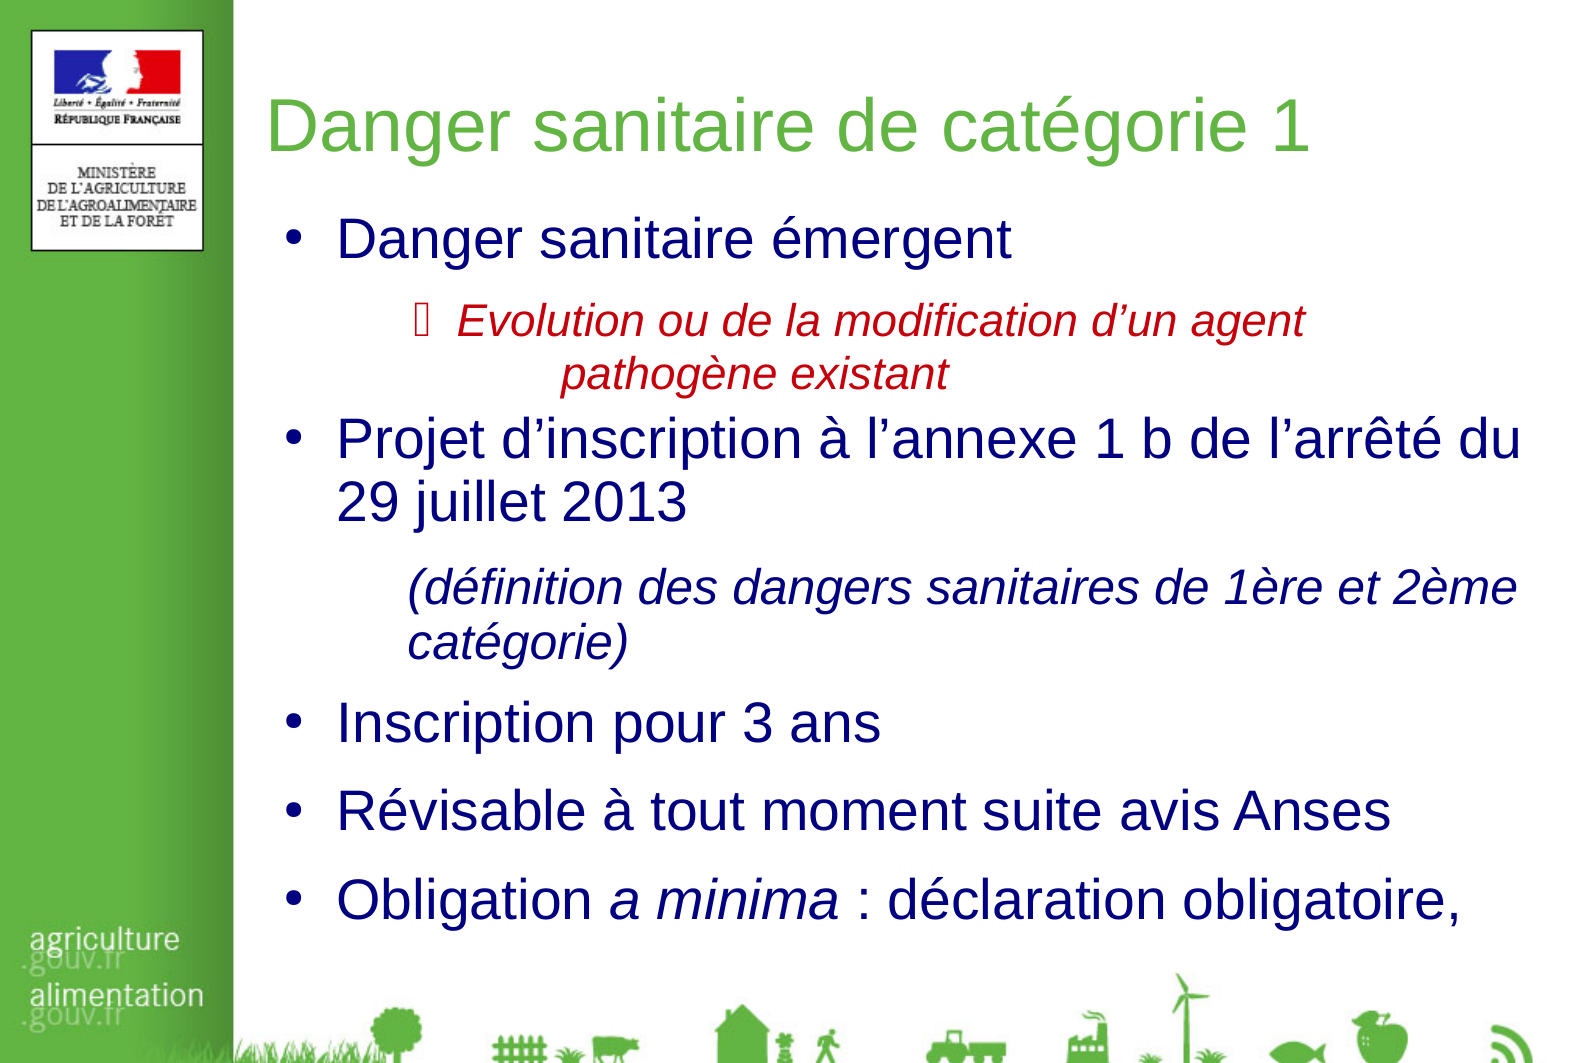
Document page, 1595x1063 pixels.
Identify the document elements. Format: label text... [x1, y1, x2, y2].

title Danger sanitaire de catégorie 1 [265, 43, 1536, 206]
picture [0, 0, 1595, 1063]
list Danger sanitaire émergent  Evolution ou de la modification d’un agent pathogène existant Projet d’inscription à l’annexe 1 b de l’arrêté du 29 juillet 2013 (définition des dangers sanitaires de 1ère et 2ème catégorie) Inscription pour 3 ans Révisable à tout moment suite avis Anses Obligation a minima : déclaration obligatoire, [265, 206, 1536, 935]
